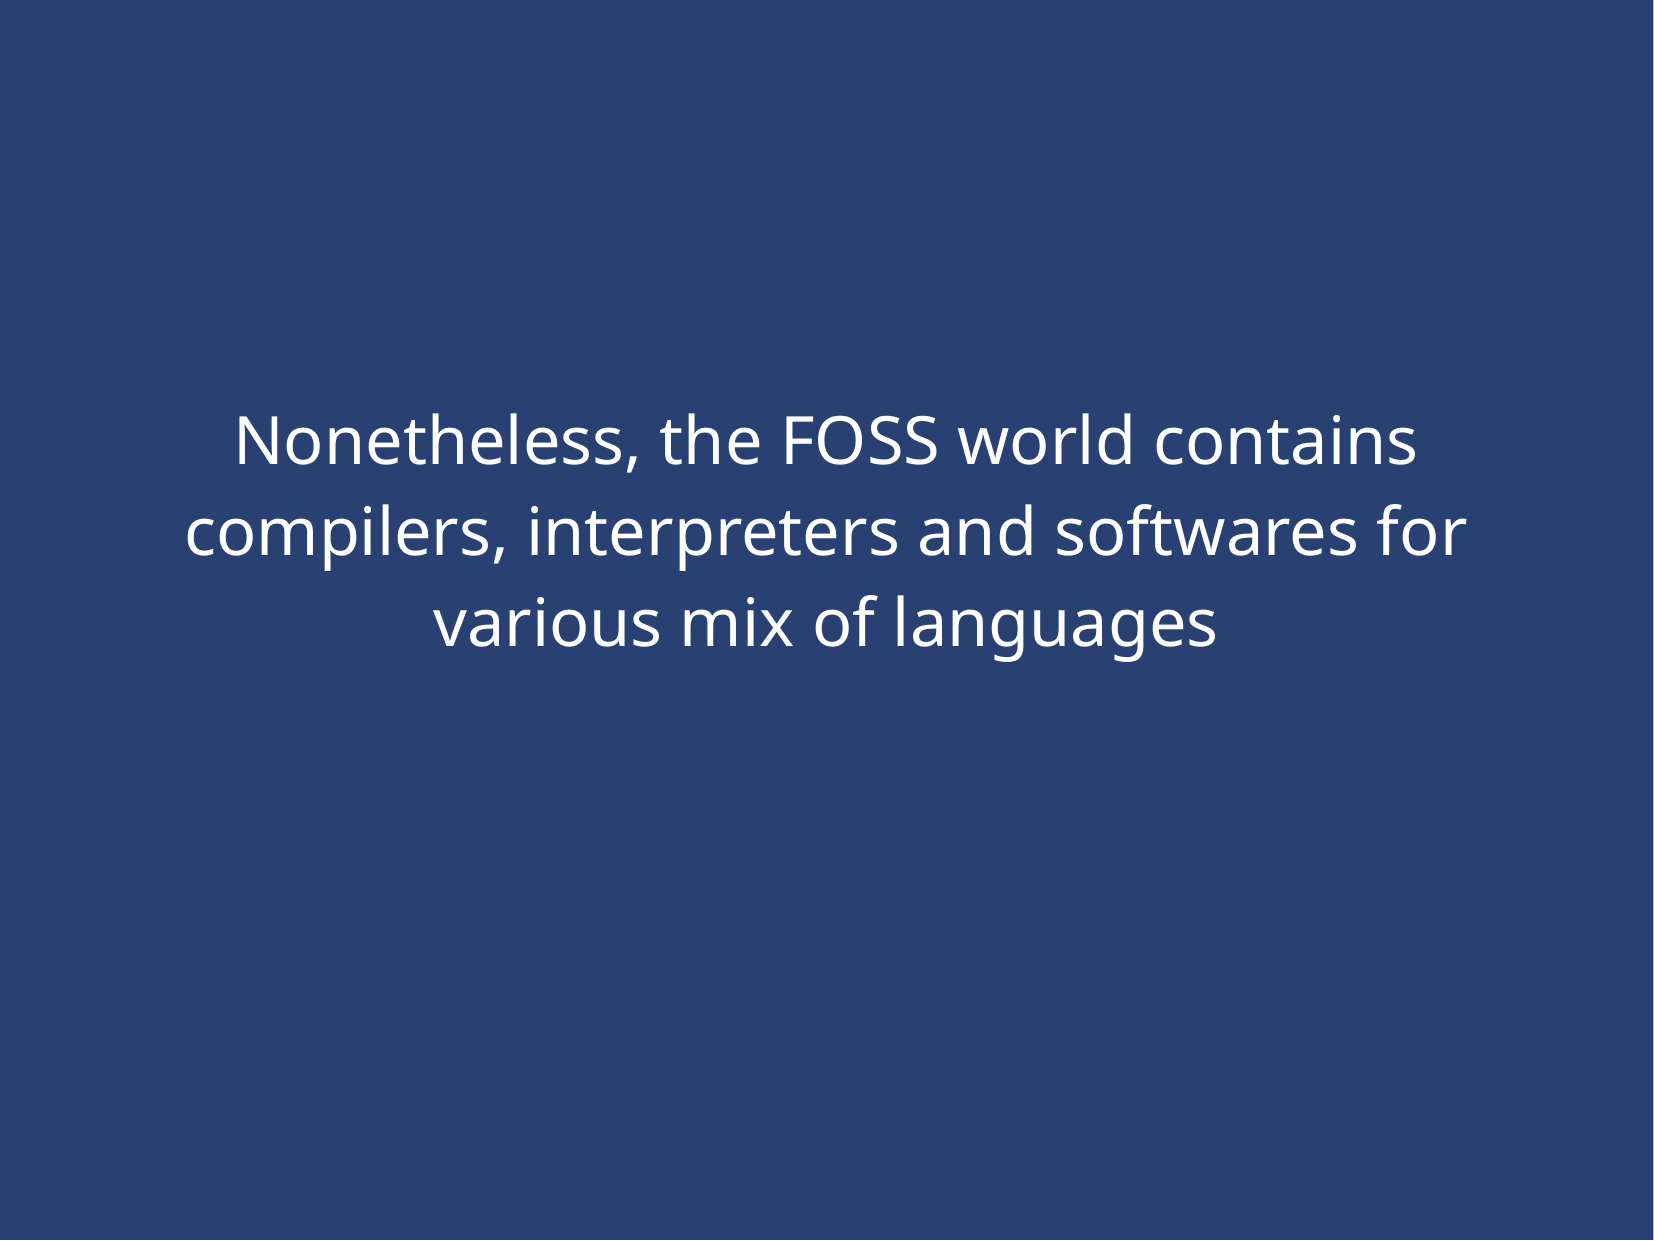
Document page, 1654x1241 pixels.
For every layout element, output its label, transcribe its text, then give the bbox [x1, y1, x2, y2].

subtitle Nonetheless, the FOSS world contains compilers, interpreters and softwares for various mix of languages [82, 49, 1571, 1109]
